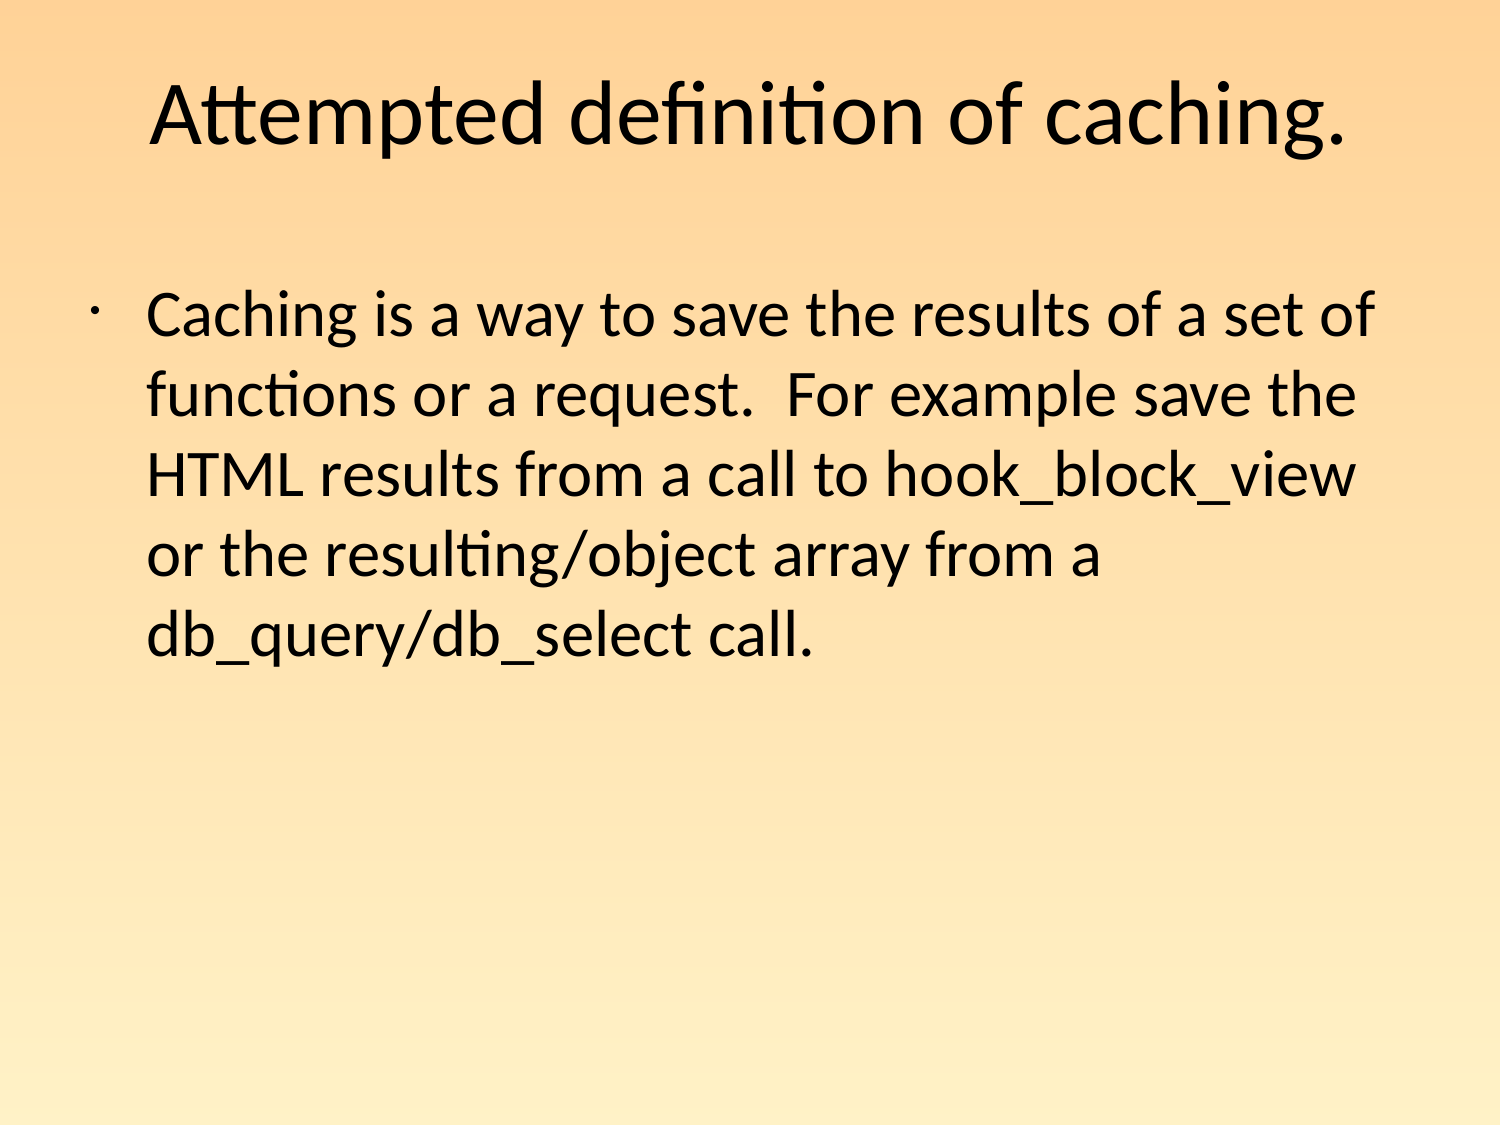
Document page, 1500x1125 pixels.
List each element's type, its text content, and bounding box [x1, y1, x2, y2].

title Attempted definition of caching. [75, 45, 1425, 233]
list Caching is a way to save the results of a set of functions or a request. For example save the HTML results from a call to hook_block_view or the resulting/object array from a db_query/db_select call. [75, 262, 1425, 1005]
